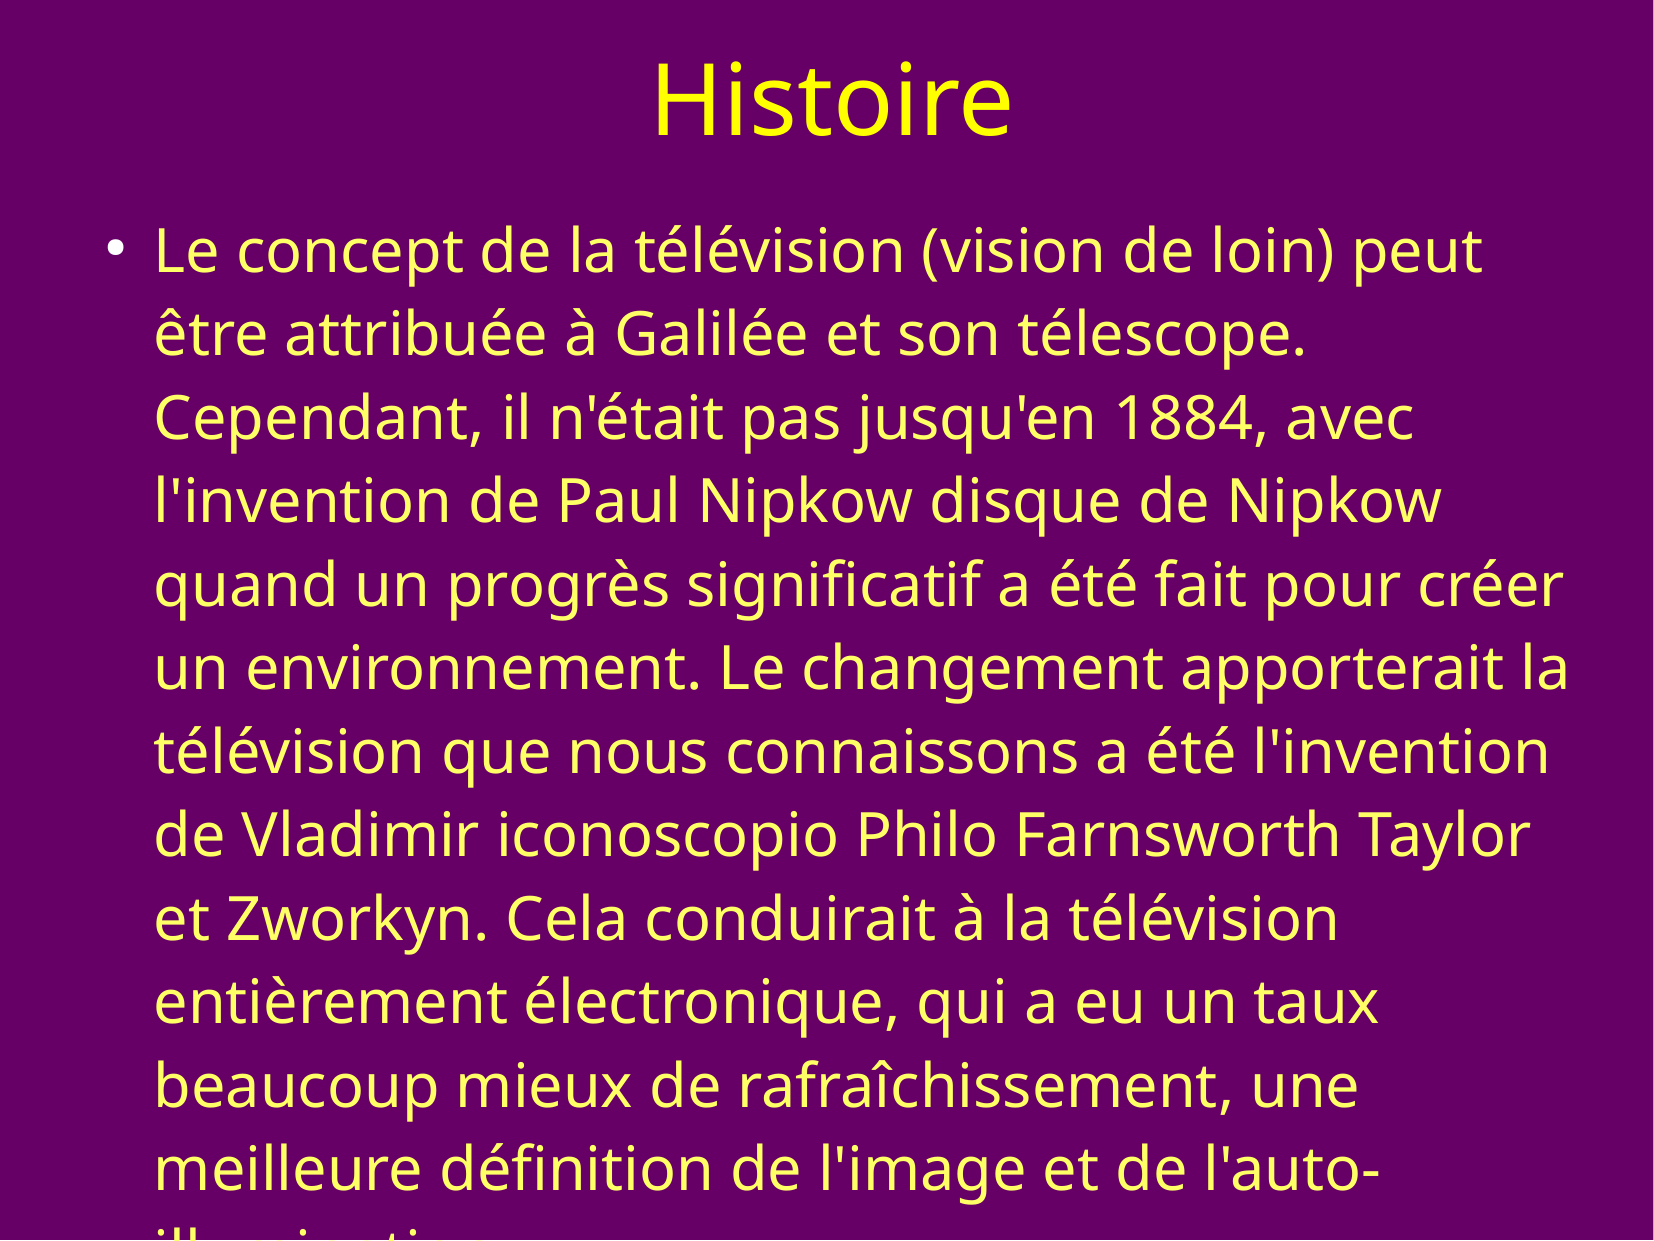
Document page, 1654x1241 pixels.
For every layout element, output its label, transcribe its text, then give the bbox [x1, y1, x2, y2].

list Le concept de la télévision (vision de loin) peut être attribuée à Galilée et son télescope. Cependant, il n'était pas jusqu'en 1884, avec l'invention de Paul Nipkow disque de Nipkow quand un progrès significatif a été fait pour créer un environnement. Le changement apporterait la télévision que nous connaissons a été l'invention de Vladimir iconoscopio Philo Farnsworth Taylor et Zworkyn. Cela conduirait à la télévision entièrement électronique, qui a eu un taux beaucoup mieux de rafraîchissement, une meilleure définition de l'image et de l'auto-illumination. [88, 206, 1577, 1241]
title Histoire [88, 16, 1577, 178]
